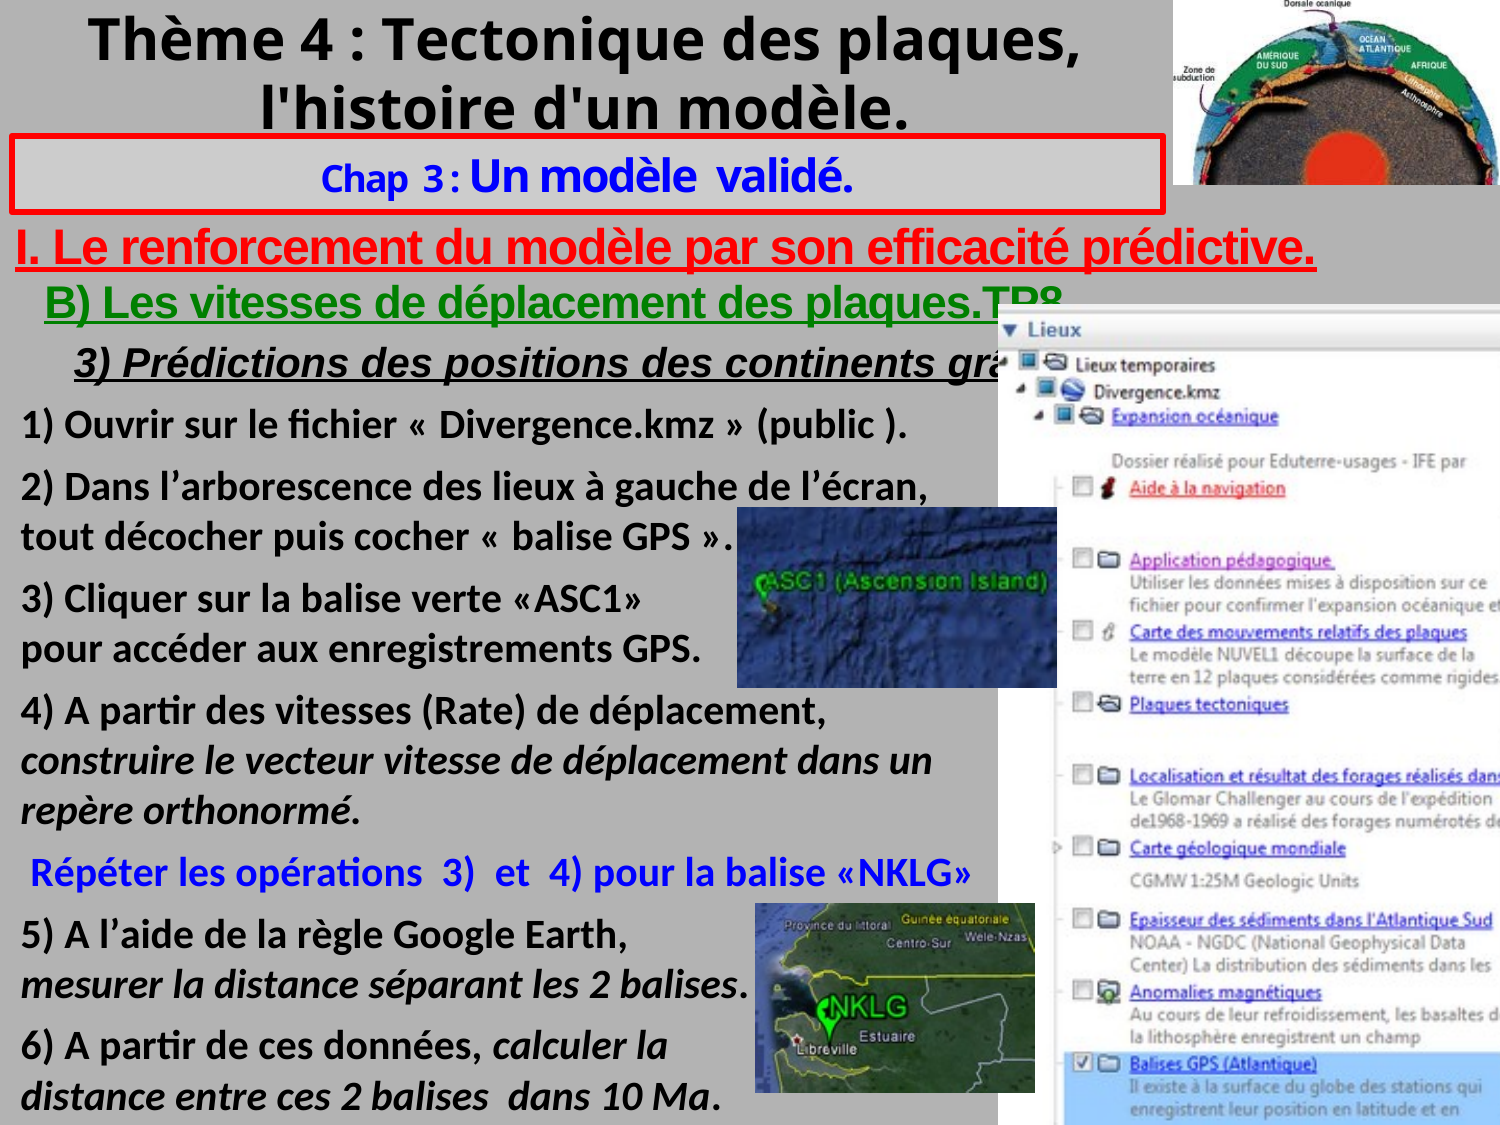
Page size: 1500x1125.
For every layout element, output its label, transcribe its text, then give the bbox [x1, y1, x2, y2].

picture [737, 304, 1500, 1125]
text_box Thème 4 : Tectonique des plaques, l'histoire d'un modèle. [0, 0, 1173, 150]
text_box B) Les vitesses de déplacement des plaques.TP8 [29, 265, 1093, 336]
picture [1173, 0, 1500, 185]
text_box I. Le renforcement du modèle par son efficacité prédictive. [0, 206, 1359, 282]
text_box Chap 3 : Un modèle validé. [11, 135, 1164, 206]
text_box 3) Prédictions des positions des continents grâce au GPS. [59, 328, 998, 389]
text_box 1) Ouvrir sur le fichier « Divergence.kmz » (public ). 2) Dans l’arborescence des lieux à gauche de l’écran, tout décocher puis cocher « balise GPS ». 3) Cliquer sur la balise verte «ASC1» pour accéder aux enregistrements GPS. 4) A partir des vitesses (Rate) de déplacement, construire le vecteur vitesse de déplacement dans un repère orthonormé. Répéter les opérations 3) et 4) pour la balise «NKLG» 5) A l’aide de la règle Google Earth, mesurer la distance séparant les 2 balises. 6) A partir de ces données, calculer la distance entre ces 2 balises dans 10 Ma. [5, 389, 998, 1125]
